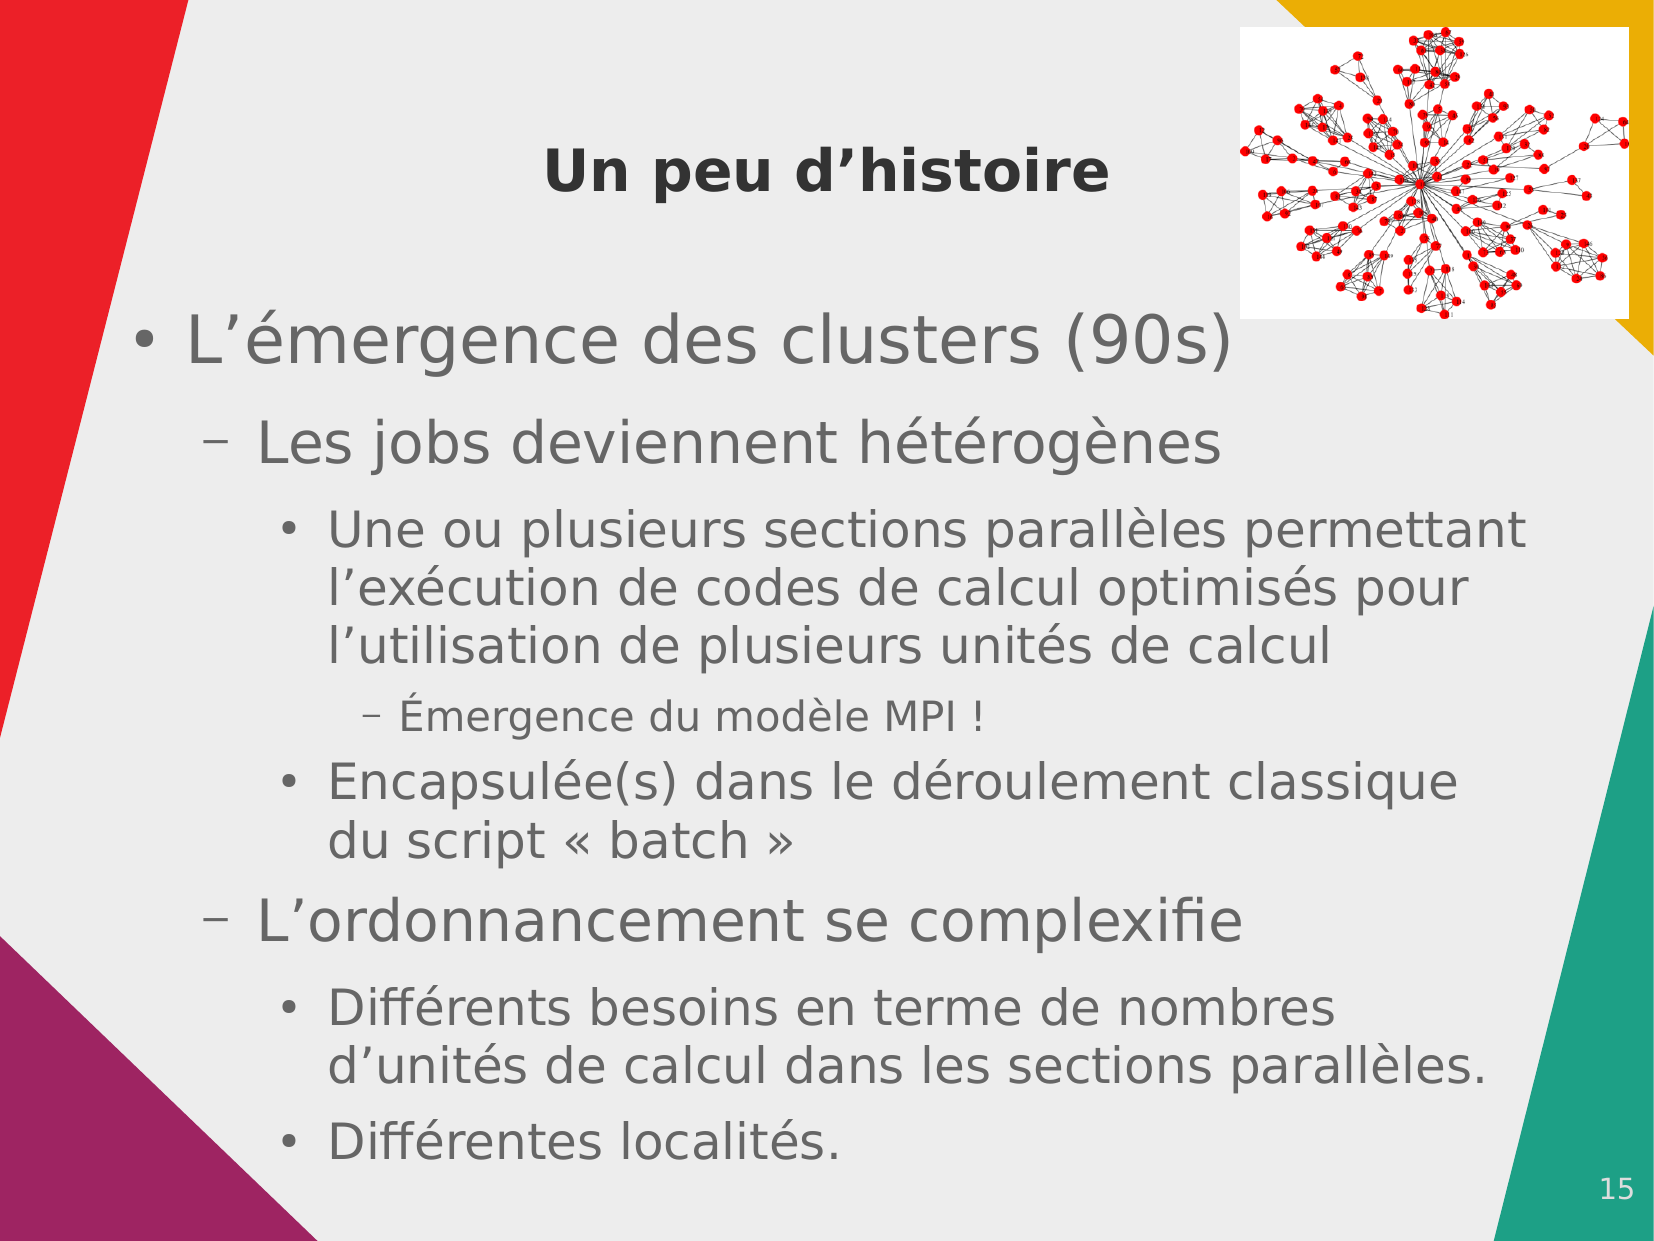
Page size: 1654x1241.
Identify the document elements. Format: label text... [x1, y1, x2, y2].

list L’émergence des clusters (90s) Les jobs deviennent hétérogènes Une ou plusieurs sections parallèles permettant l’exécution de codes de calcul optimisés pour l’utilisation de plusieurs unités de calcul Émergence du modèle MPI ! Encapsulée(s) dans le déroulement classique du script « batch » L’ordonnancement se complexifie Différents besoins en terme de nombres d’unités de calcul dans les sections parallèles. Différentes localités. [114, 302, 1539, 1217]
title Un peu d’histoire [114, 73, 1240, 271]
picture [1240, 27, 1629, 319]
